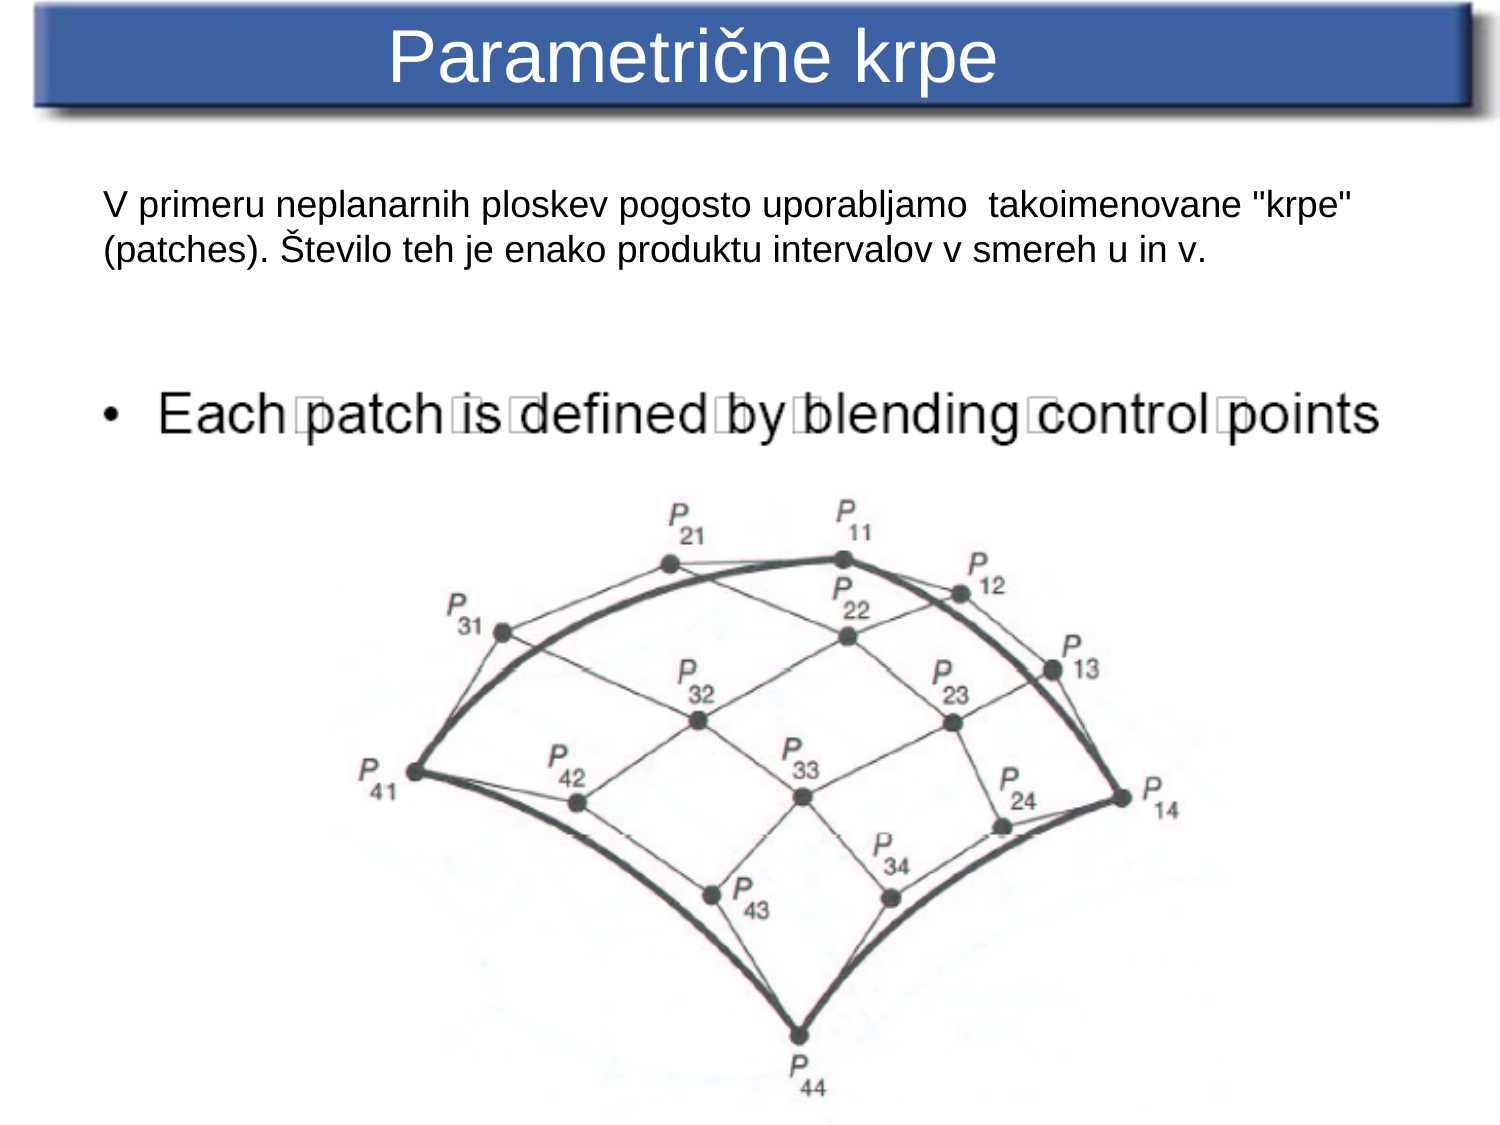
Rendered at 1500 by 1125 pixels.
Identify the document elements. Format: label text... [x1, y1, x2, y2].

text_box V primeru neplanarnih ploskev pogosto uporabljamo takoimenovane "krpe" (patches). Število teh je enako produktu intervalov v smereh u in v. [88, 172, 1447, 279]
picture [88, 368, 1447, 1125]
picture [32, 0, 1500, 127]
text_box Parametrične krpe [372, 0, 1015, 106]
